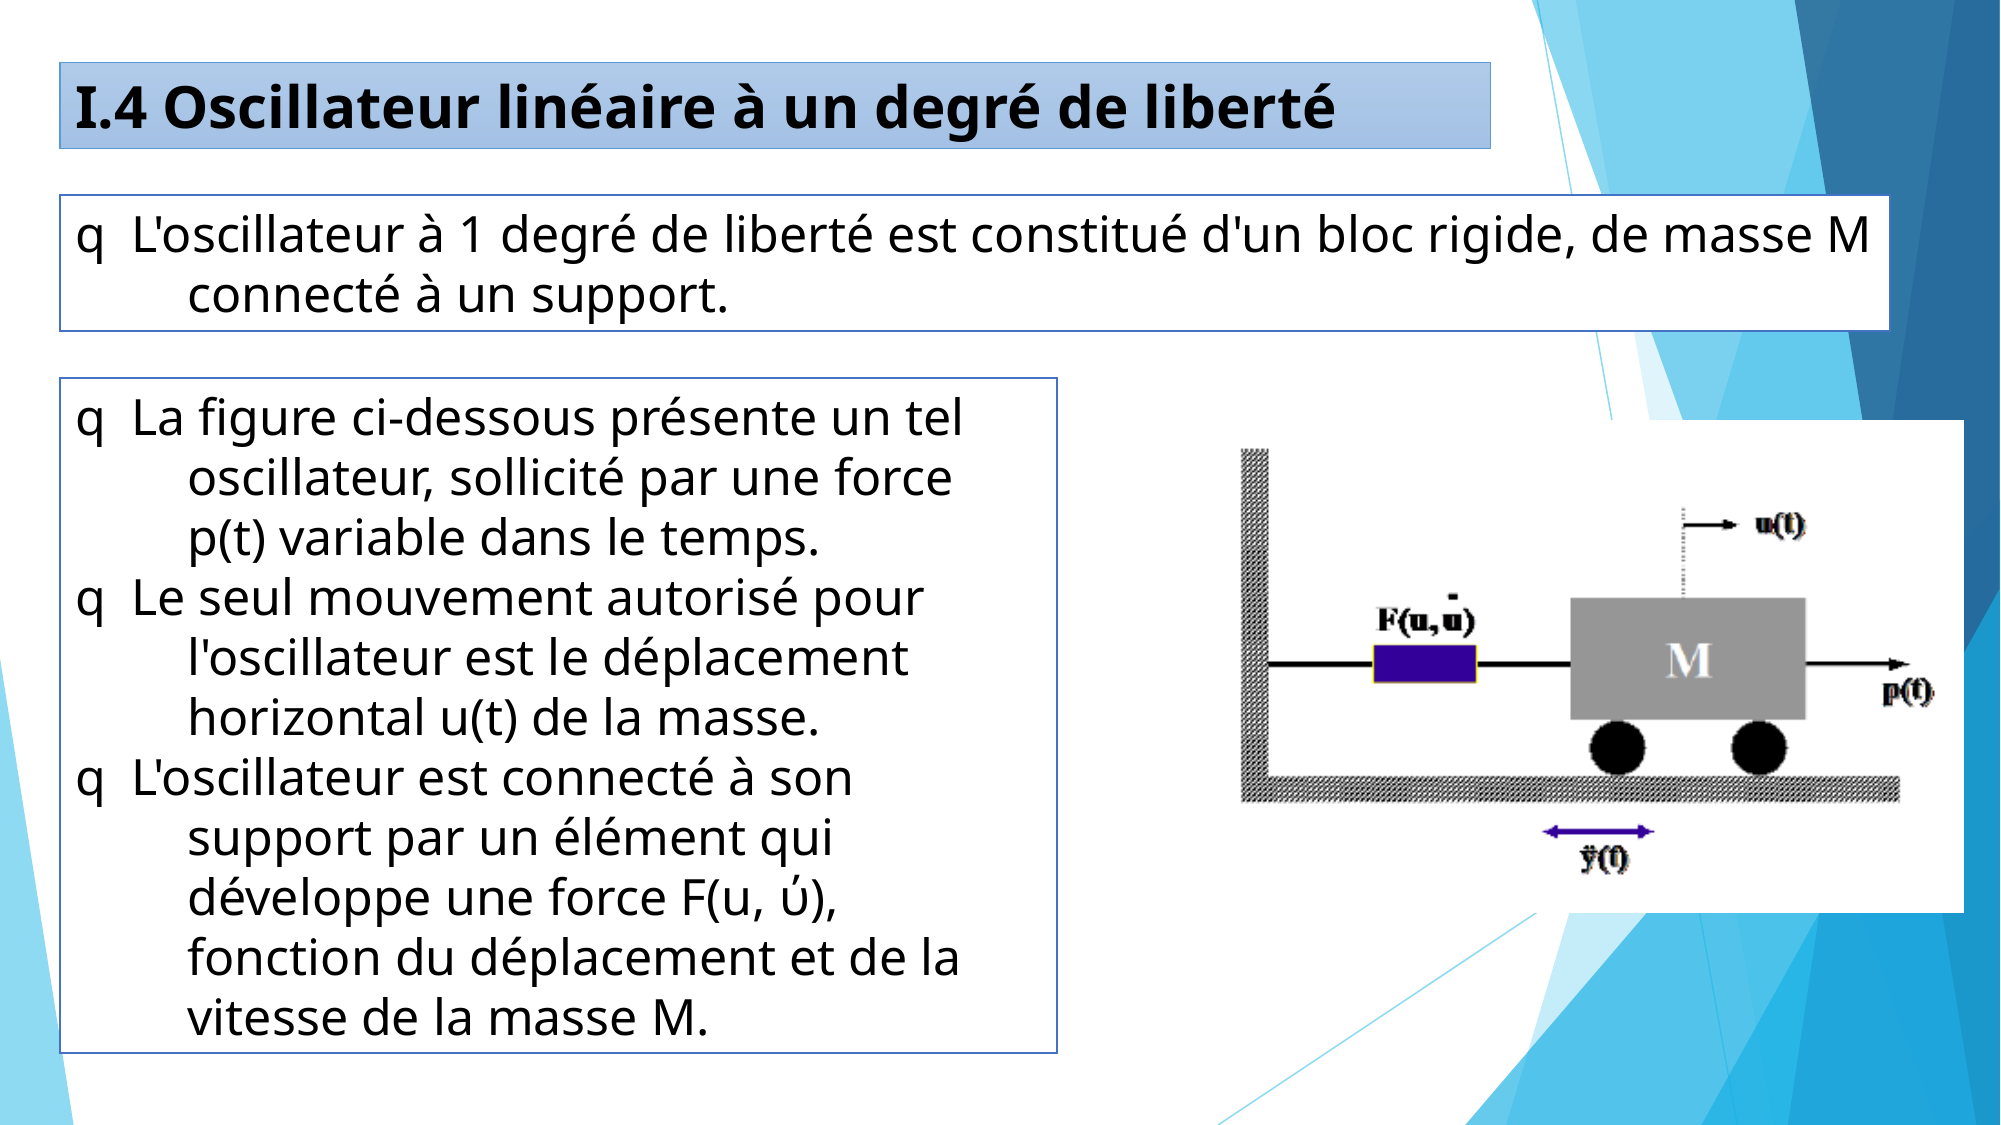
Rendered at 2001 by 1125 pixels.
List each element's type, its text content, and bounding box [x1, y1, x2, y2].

text_box I.4 Oscillateur linéaire à un degré de liberté [60, 62, 1491, 149]
text_box La figure ci-dessous présente un tel oscillateur, sollicité par une force p(t) variable dans le temps. Le seul mouvement autorisé pour l'oscillateur est le déplacement horizontal u(t) de la masse. L'oscillateur est connecté à son support par un élément qui développe une force F(u, ύ), fonction du déplacement et de la vitesse de la masse M. [60, 378, 1057, 1000]
text_box L'oscillateur à 1 degré de liberté est constitué d'un bloc rigide, de masse M connecté à un support. [60, 195, 1891, 332]
picture [1187, 420, 1964, 913]
